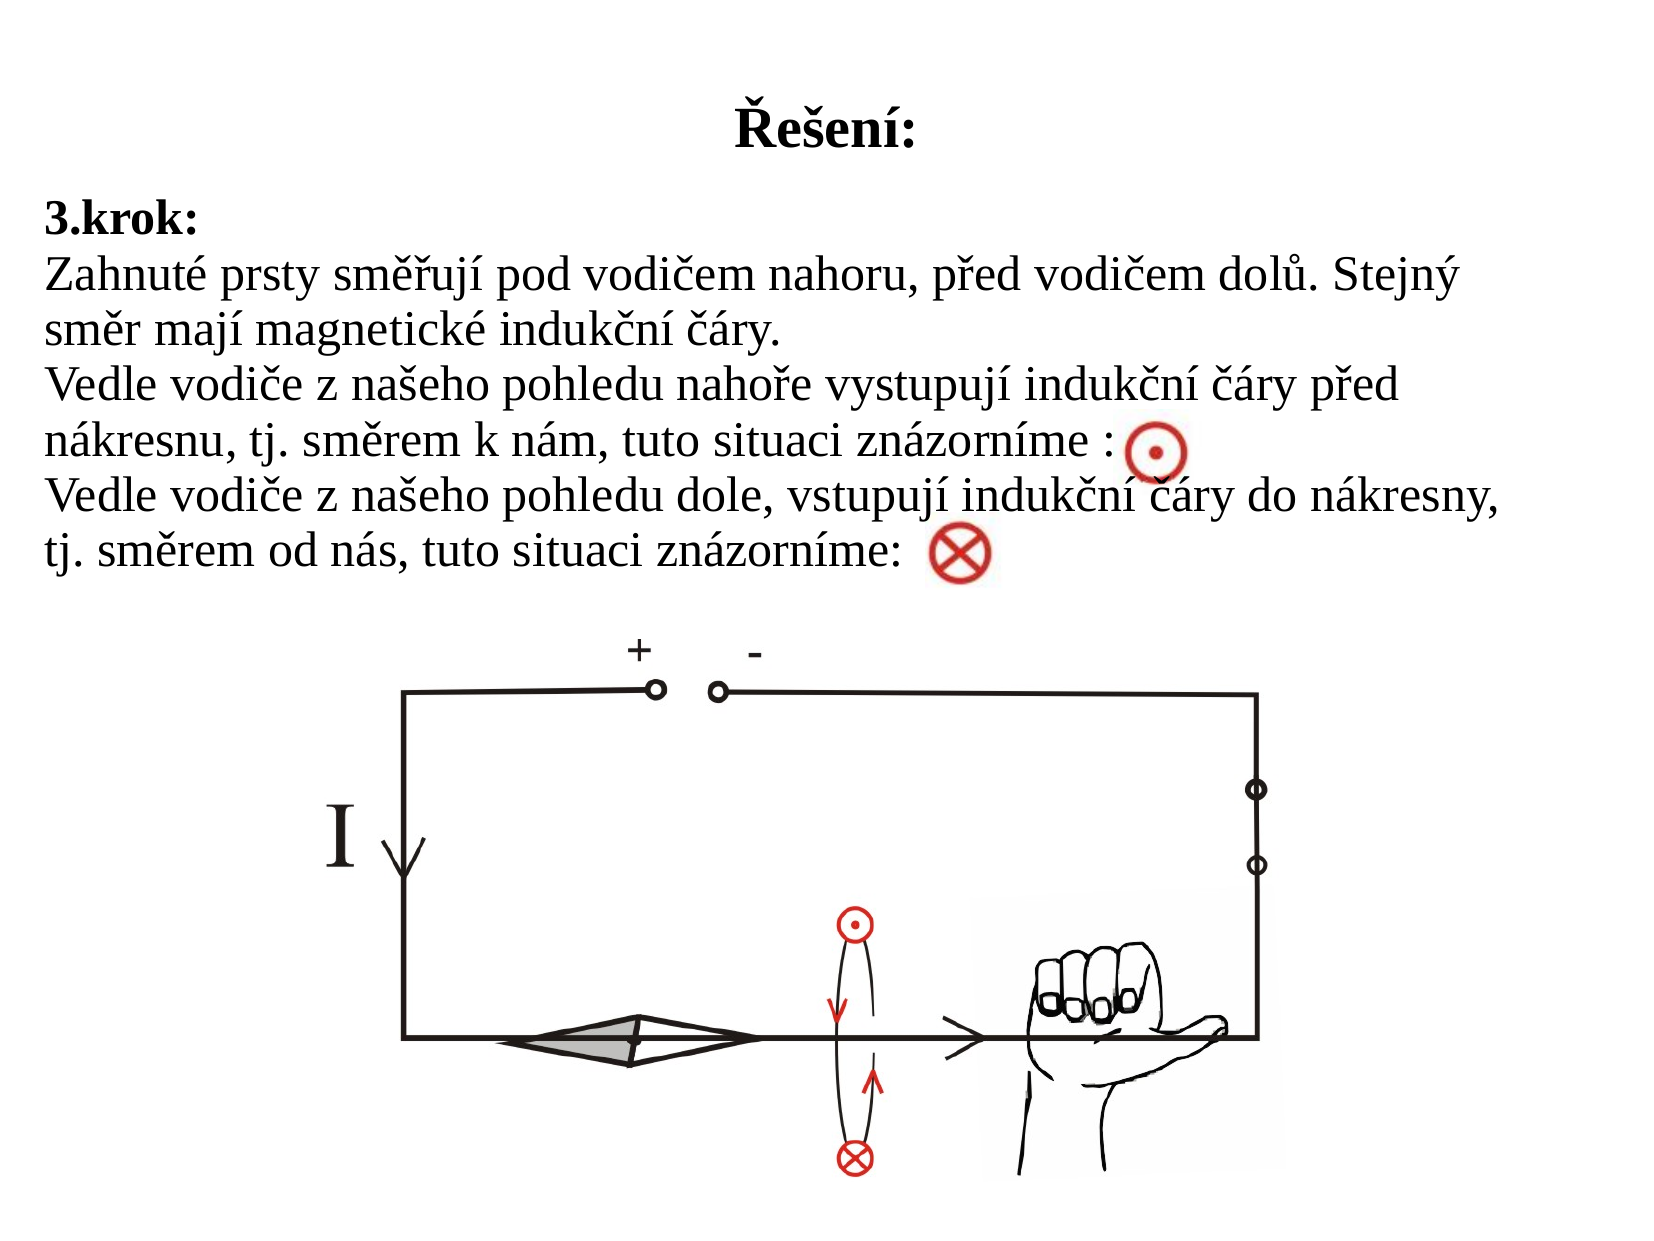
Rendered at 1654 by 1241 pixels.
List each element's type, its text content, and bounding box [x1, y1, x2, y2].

picture [324, 639, 1286, 1182]
text_box 3.krok: Zahnuté prsty směřují pod vodičem nahoru, před vodičem dolů. Stejný směr mají magnetické indukční čáry. Vedle vodiče z našeho pohledu nahoře vystupují indukční čáry před nákresnu, tj. směrem k nám, tuto situaci znázorníme : Vedle vodiče z našeho pohledu dole, vstupují indukční čáry do nákresny, tj. směrem od nás, tuto situaci znázorníme: [29, 183, 1565, 593]
text_box Řešení: [118, 88, 1536, 170]
